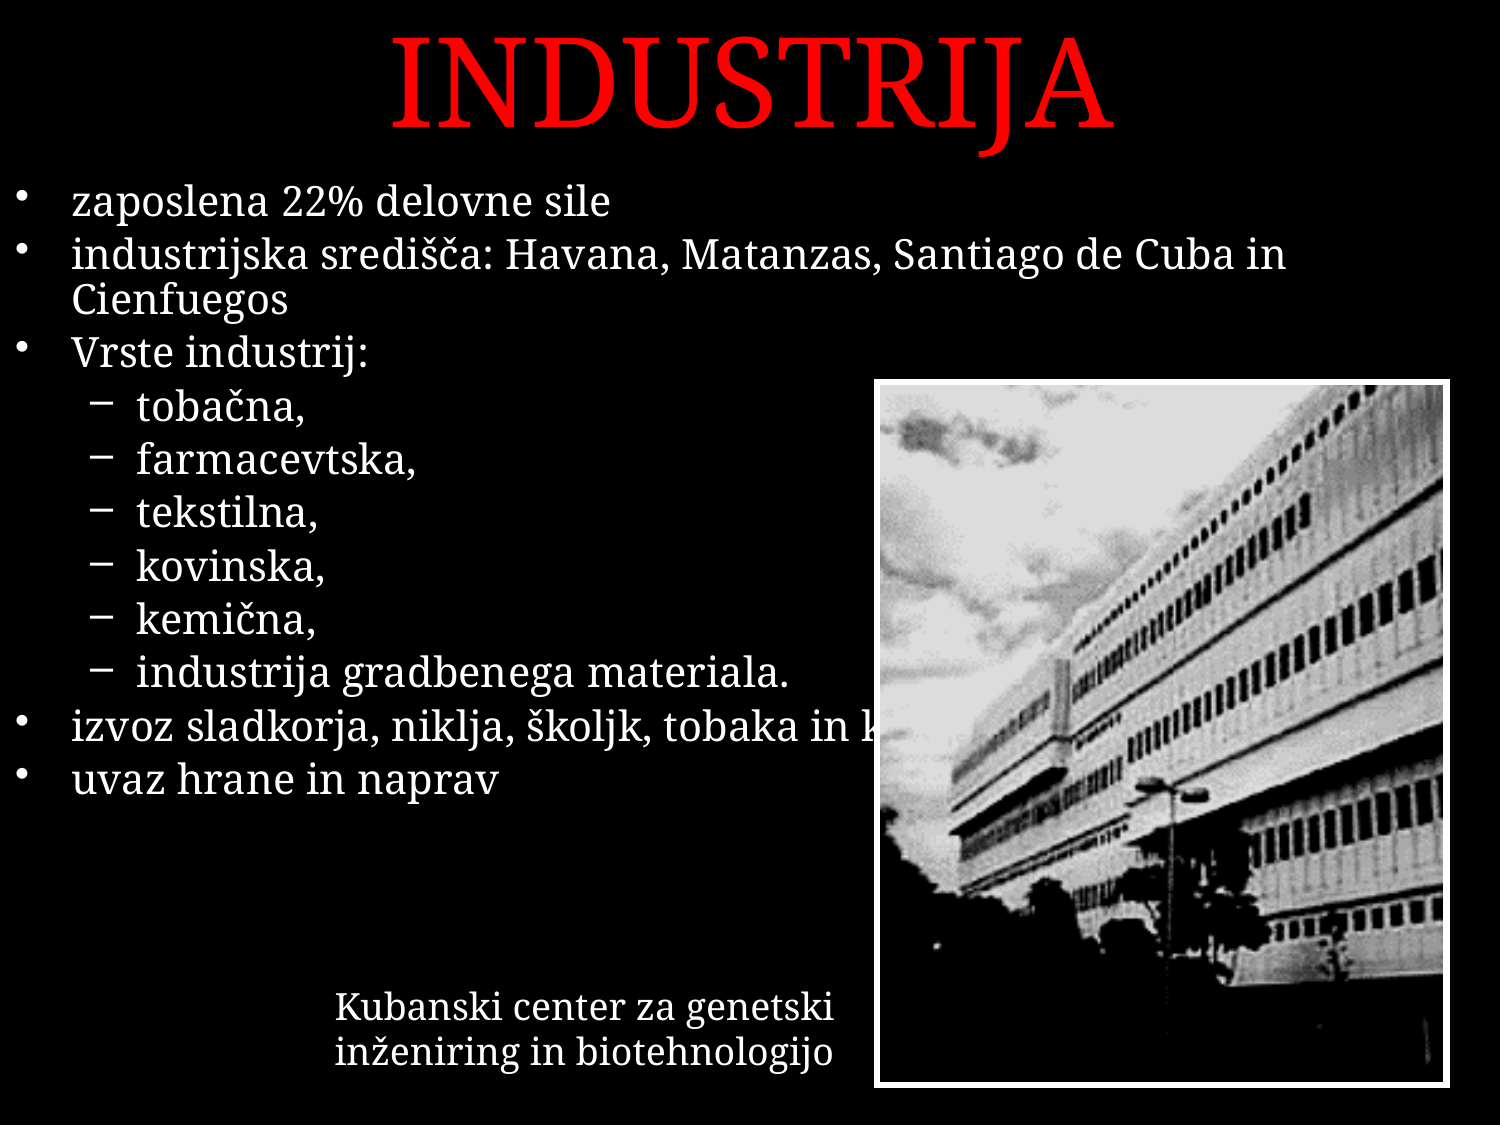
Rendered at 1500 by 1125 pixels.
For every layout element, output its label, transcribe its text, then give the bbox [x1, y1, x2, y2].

title INDUSTRIJA [76, 0, 1427, 172]
text_box Kubanski center za genetski inženiring in biotehnologijo [277, 976, 892, 1081]
list zaposlena 22% delovne sile industrijska središča: Havana, Matanzas, Santiago de Cuba in Cienfuegos Vrste industrij: tobačna, farmacevtska, tekstilna, kovinska, kemična, industrija gradbenega materiala. izvoz sladkorja, niklja, školjk, tobaka in kave uvaz hrane in naprav [0, 172, 1500, 1094]
picture [879, 385, 1444, 1083]
